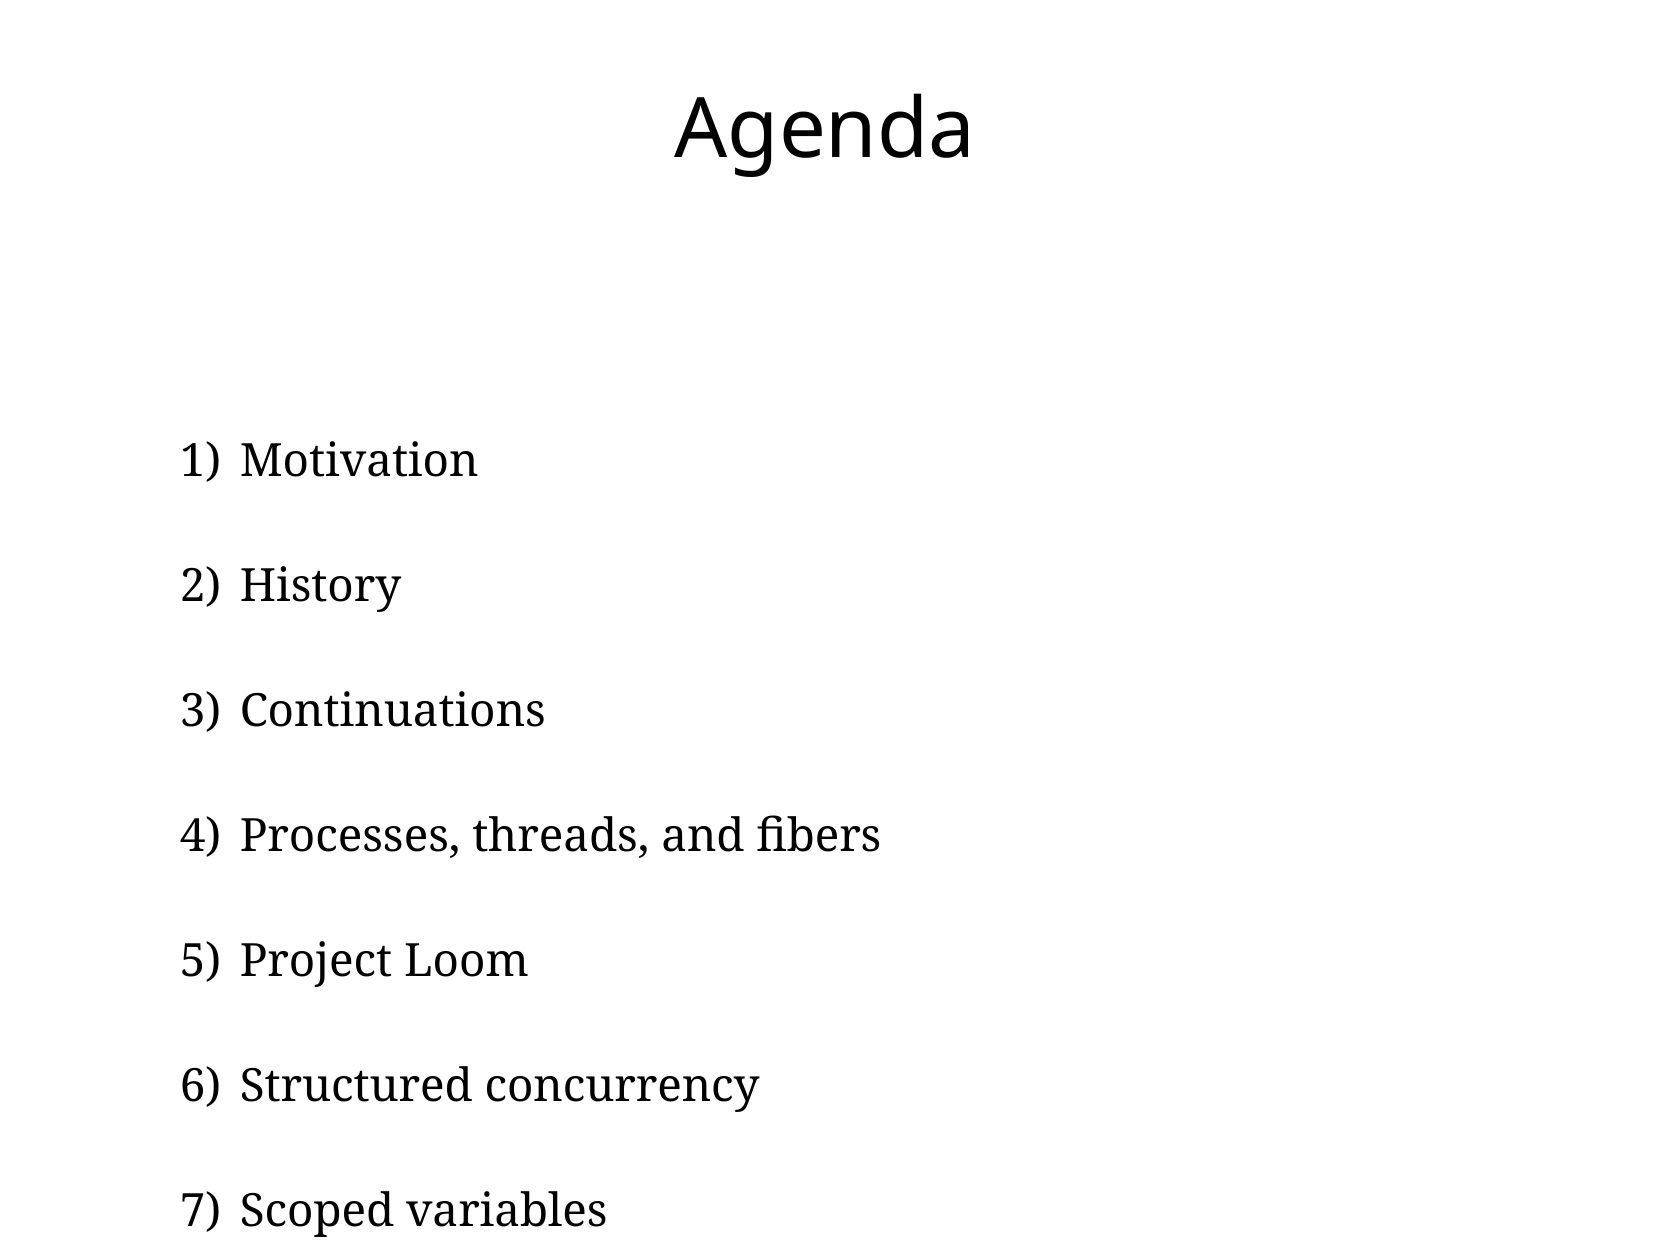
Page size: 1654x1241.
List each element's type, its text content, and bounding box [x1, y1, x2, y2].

text_box Motivation History Continuations Processes, threads, and fibers Project Loom Structured concurrency Scoped variables [165, 357, 1561, 1013]
text_box Agenda [30, 39, 1621, 211]
